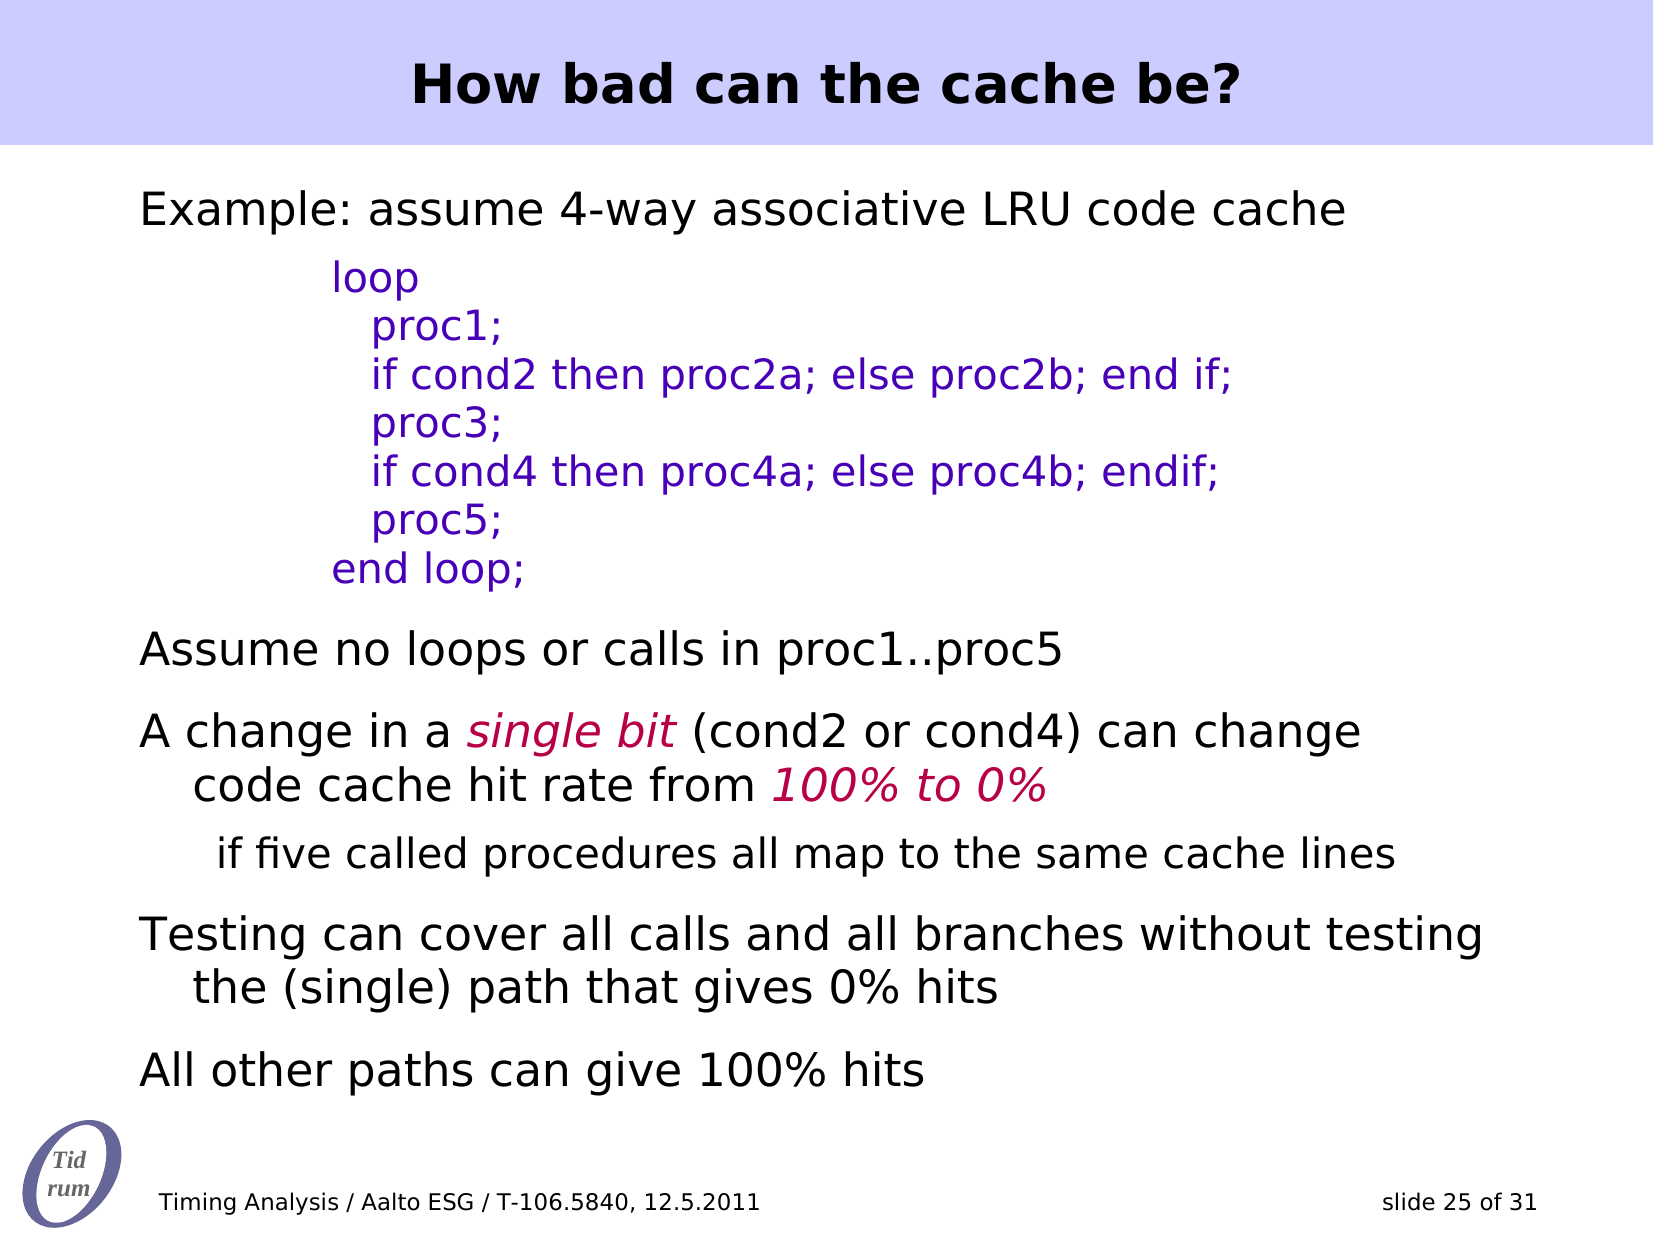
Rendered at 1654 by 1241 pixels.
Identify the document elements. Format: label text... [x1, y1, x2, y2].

list Example: assume 4-way associative LRU code cache loop proc1; if cond2 then proc2a; else proc2b; end if; proc3; if cond4 then proc4a; else proc4b; endif; proc5; end loop; Assume no loops or calls in proc1..proc5 A change in a single bit (cond2 or cond4) can change code cache hit rate from 100% to 0% if five called procedures all map to the same cache lines Testing can cover all calls and all branches without testing the (single) path that gives 0% hits All other paths can give 100% hits [121, 182, 1533, 1121]
title How bad can the cache be? [121, 43, 1533, 126]
